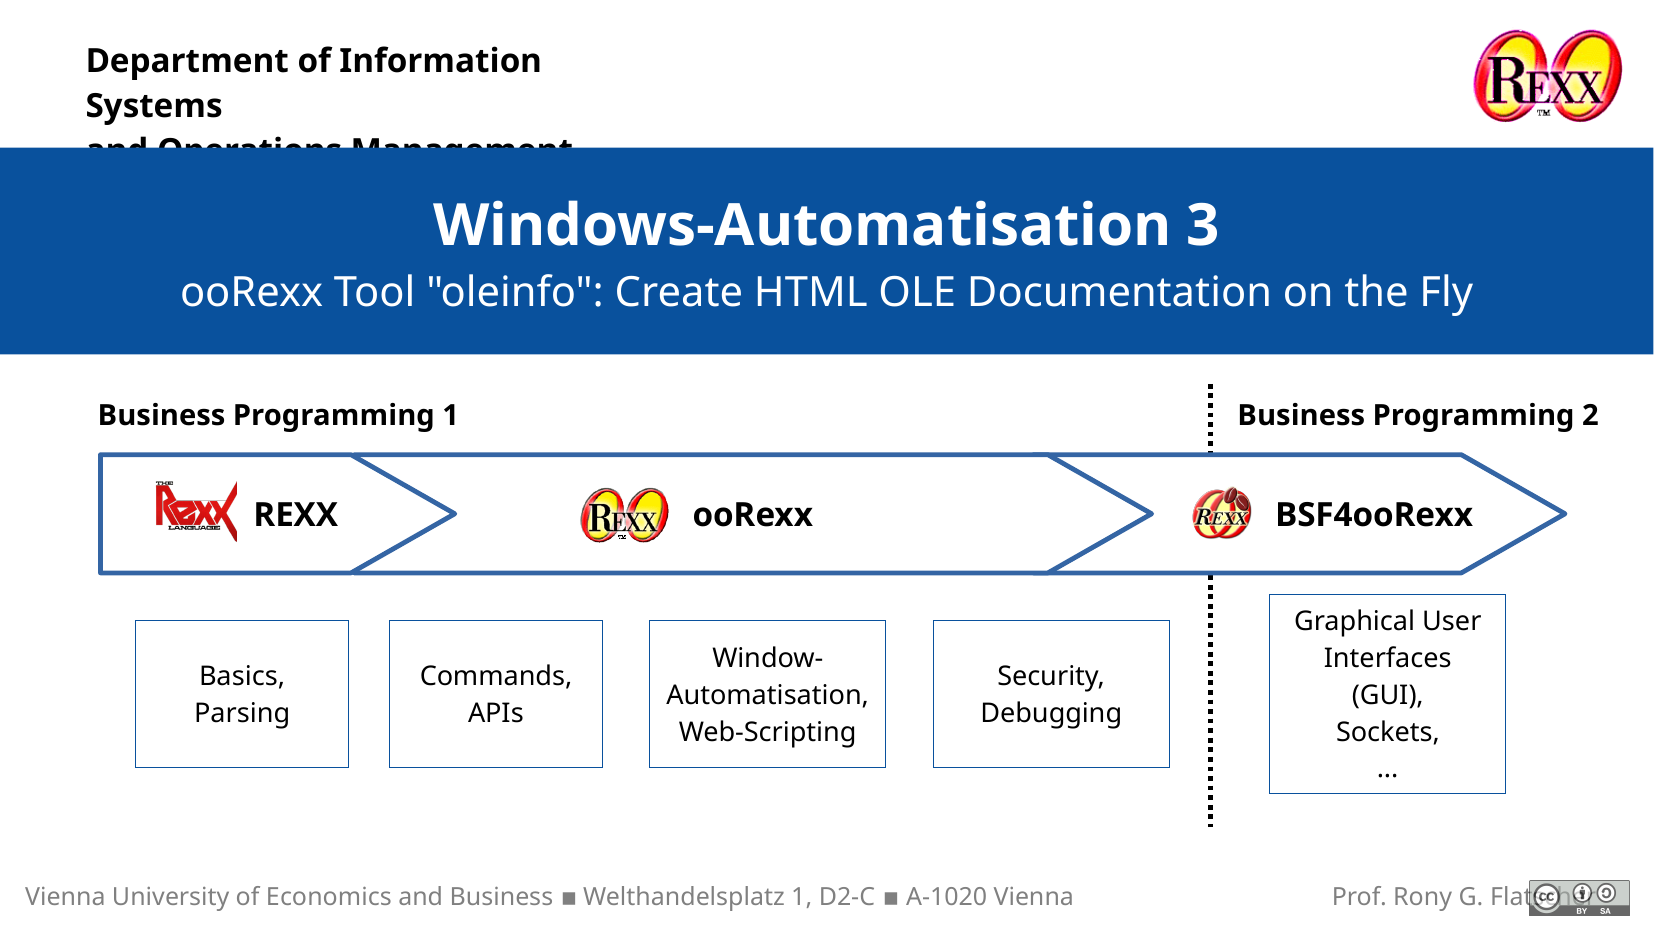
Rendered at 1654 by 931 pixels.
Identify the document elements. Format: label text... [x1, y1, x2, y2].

text_box Business Programming 1 [82, 386, 514, 440]
picture [153, 476, 237, 548]
text_box Commands, APIs [389, 620, 603, 768]
text_box Basics, Parsing [135, 620, 349, 768]
text_box Window-Automatisation, Web-Scripting [649, 620, 886, 768]
text_box BSF4ooRexx [1049, 454, 1566, 573]
text_box REXX [100, 454, 455, 573]
text_box Graphical User Interfaces (GUI), Sockets, ... [1269, 616, 1506, 772]
picture [1192, 484, 1252, 544]
text_box ooRexx [354, 454, 1152, 573]
picture [578, 484, 670, 544]
text_box Security, Debugging [933, 620, 1170, 768]
picture [1470, 24, 1625, 125]
title Windows-Automatisation 3 ooRexx Tool "oleinfo": Create HTML OLE Documentation on the Fly [0, 147, 1654, 355]
text_box Business Programming 2 [1222, 386, 1654, 440]
